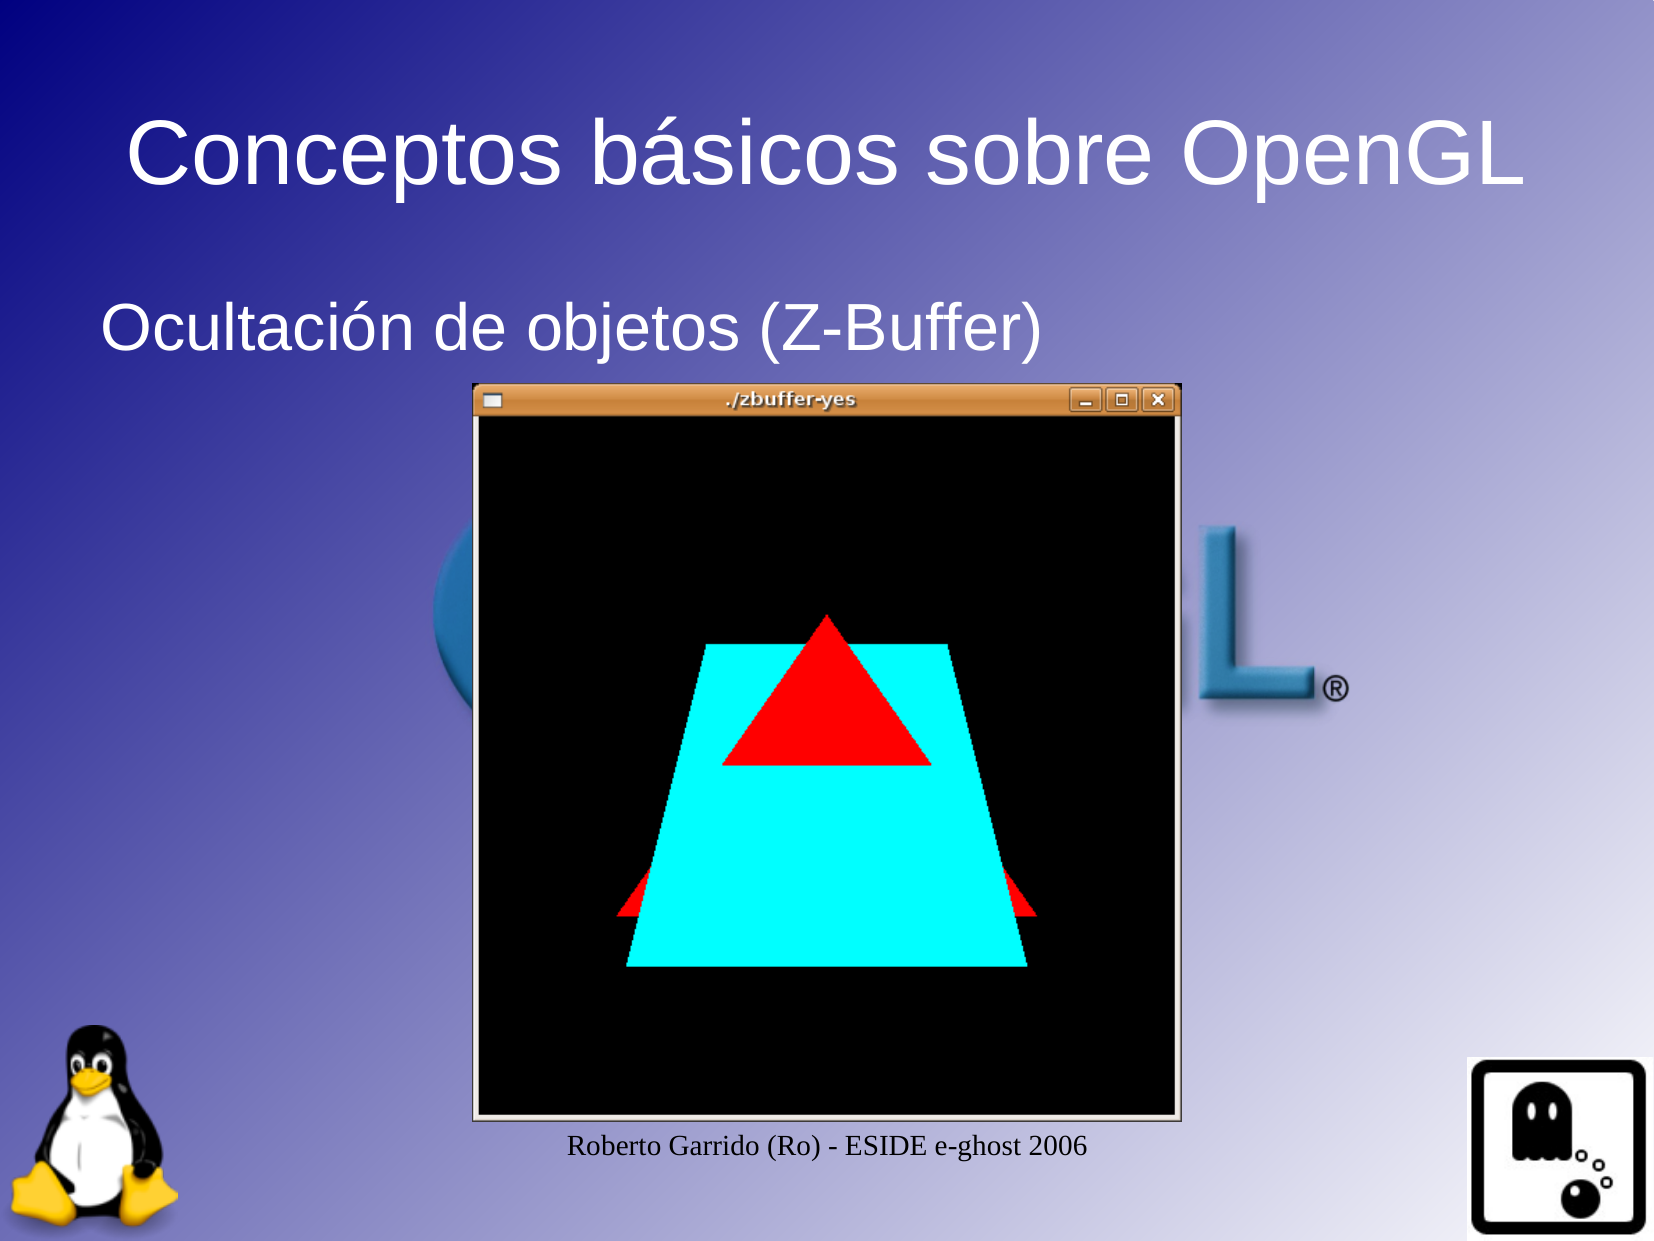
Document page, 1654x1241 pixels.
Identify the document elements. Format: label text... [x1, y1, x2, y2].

picture [1467, 1057, 1654, 1241]
picture [472, 383, 1182, 1122]
title Conceptos básicos sobre OpenGL [82, 49, 1571, 257]
picture [0, 1025, 178, 1241]
list Ocultación de objetos (Z-Buffer) [82, 290, 1571, 1109]
